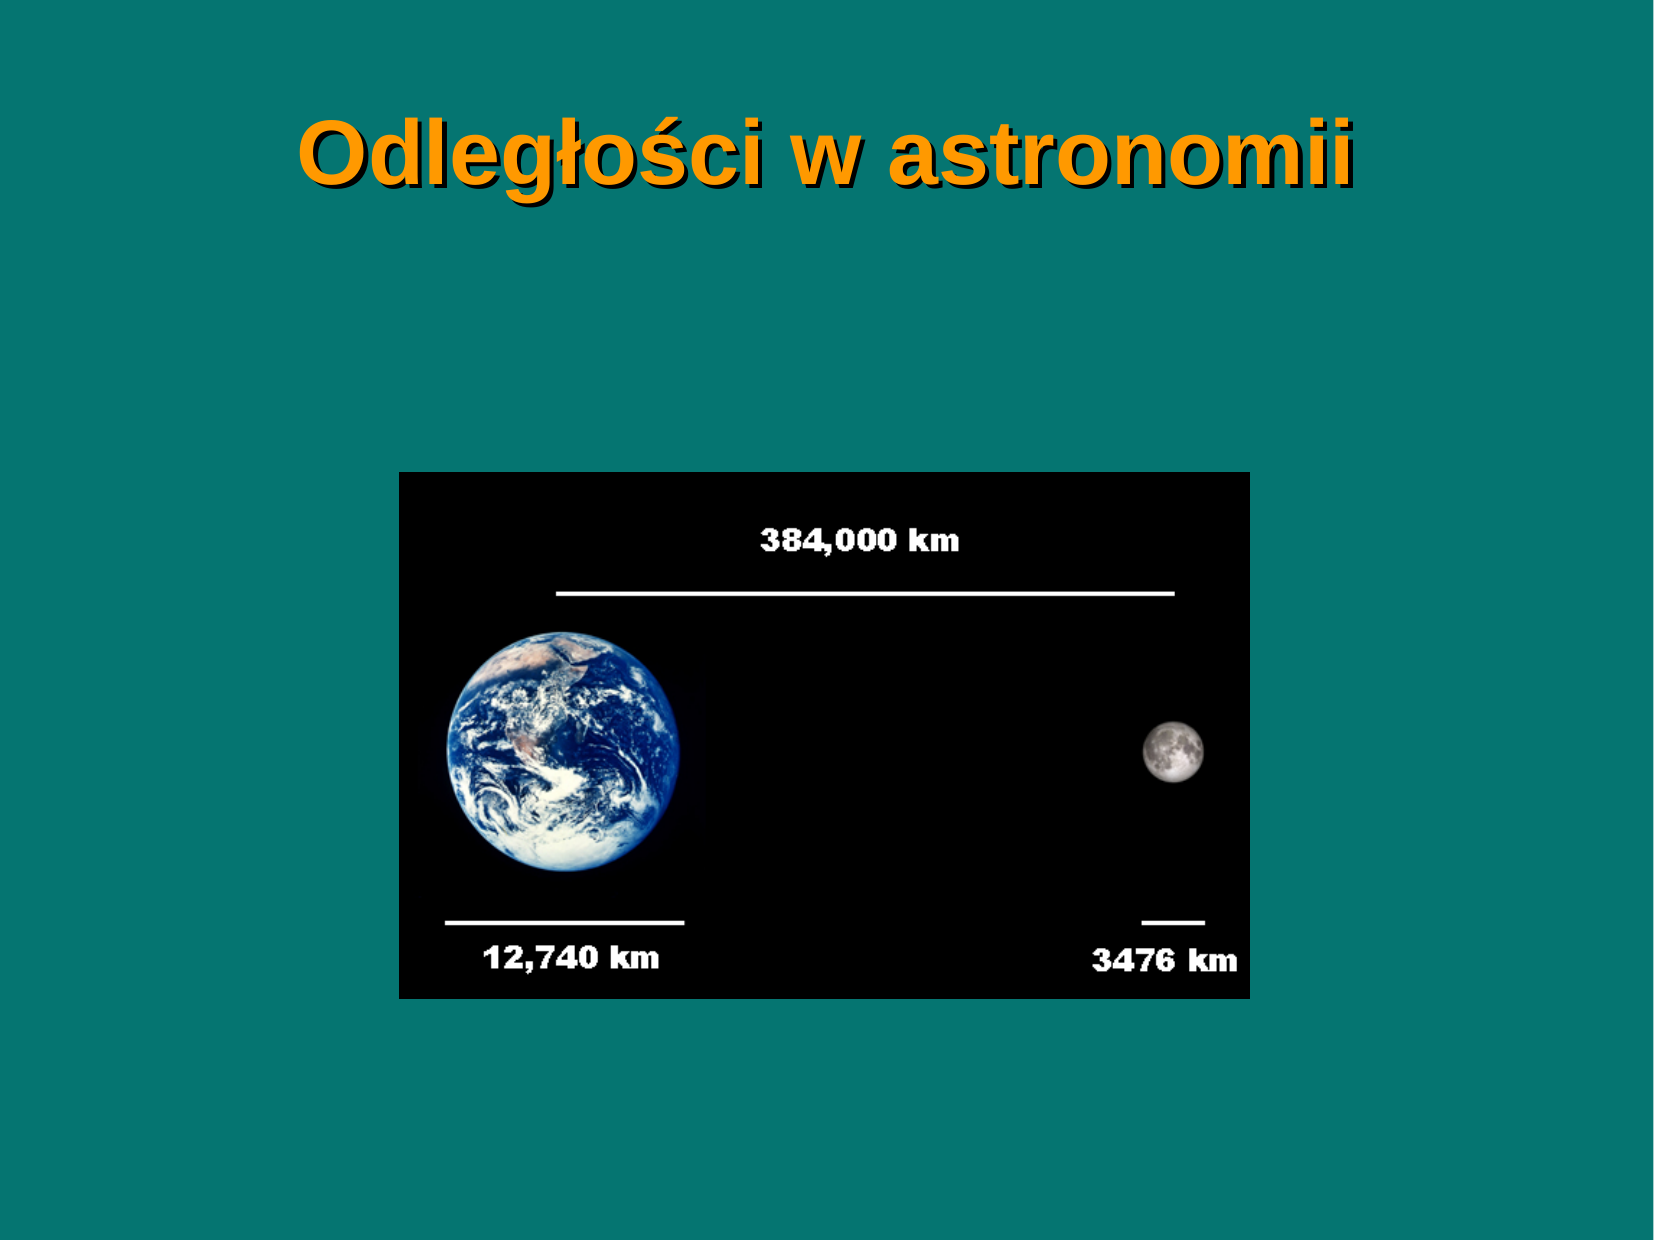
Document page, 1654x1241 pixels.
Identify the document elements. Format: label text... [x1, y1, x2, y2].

title Odległości w astronomii [82, 49, 1571, 257]
picture [399, 472, 1250, 999]
